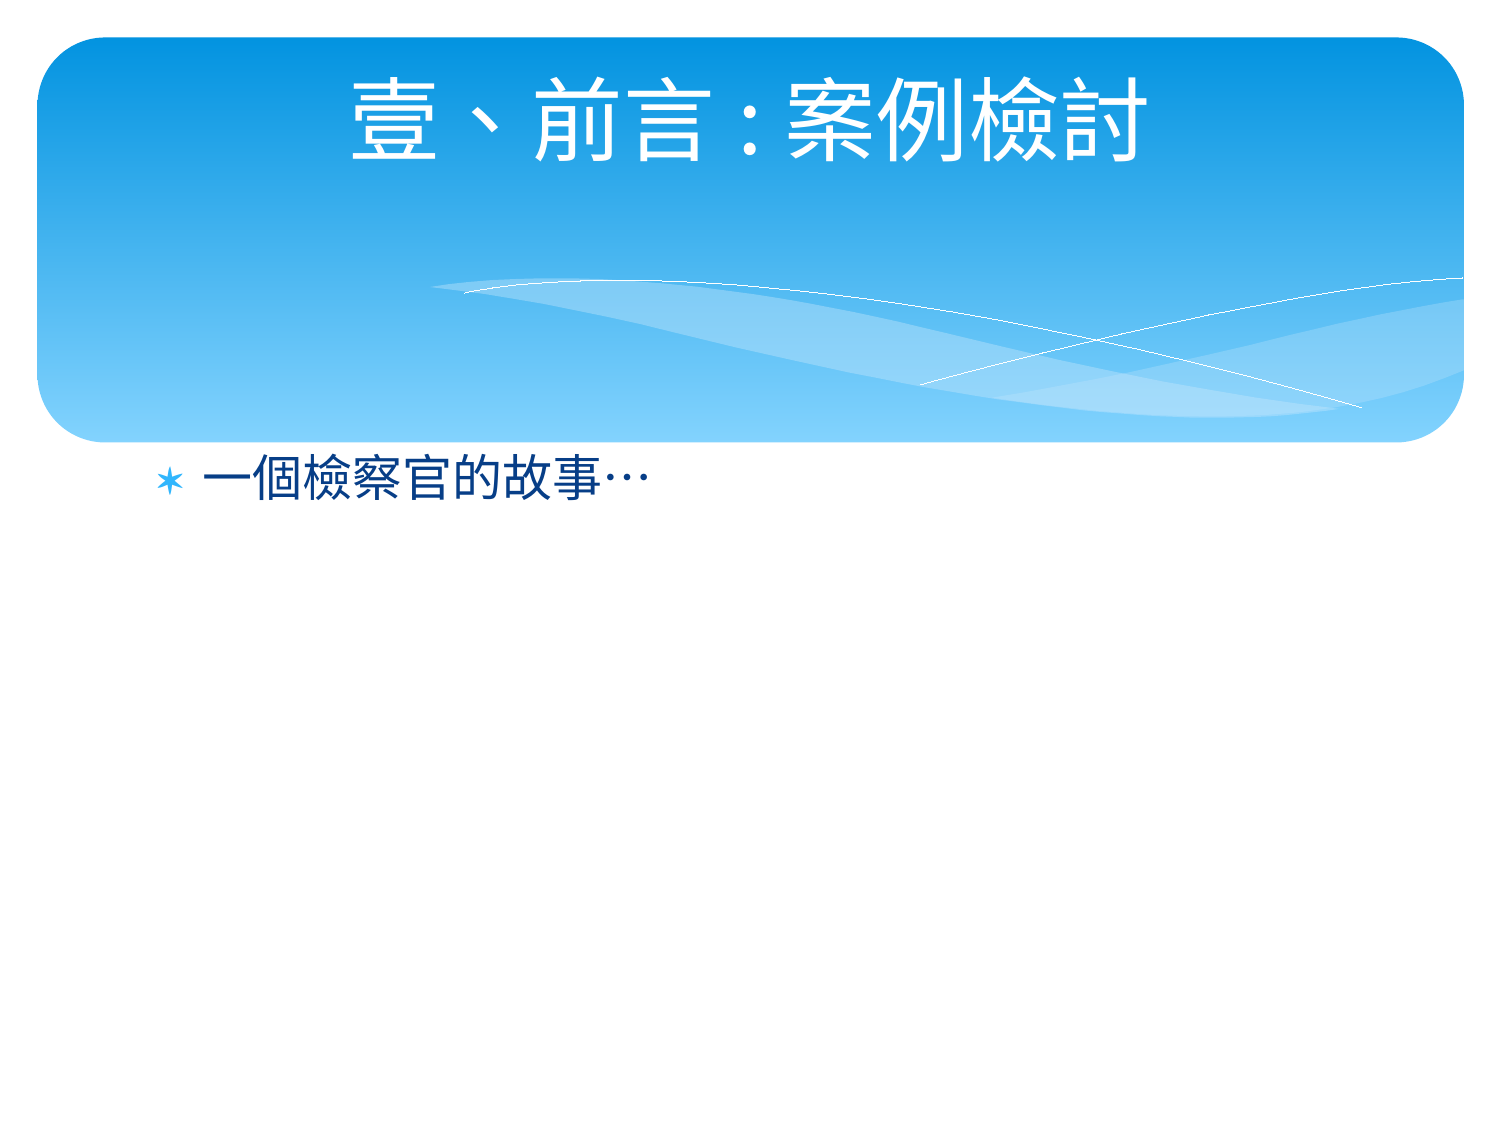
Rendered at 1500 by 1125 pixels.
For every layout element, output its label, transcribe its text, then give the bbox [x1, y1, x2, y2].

title 壹、前言:案例檢討 [75, 55, 1425, 261]
list 一個檢察官的故事… [143, 438, 1359, 1005]
